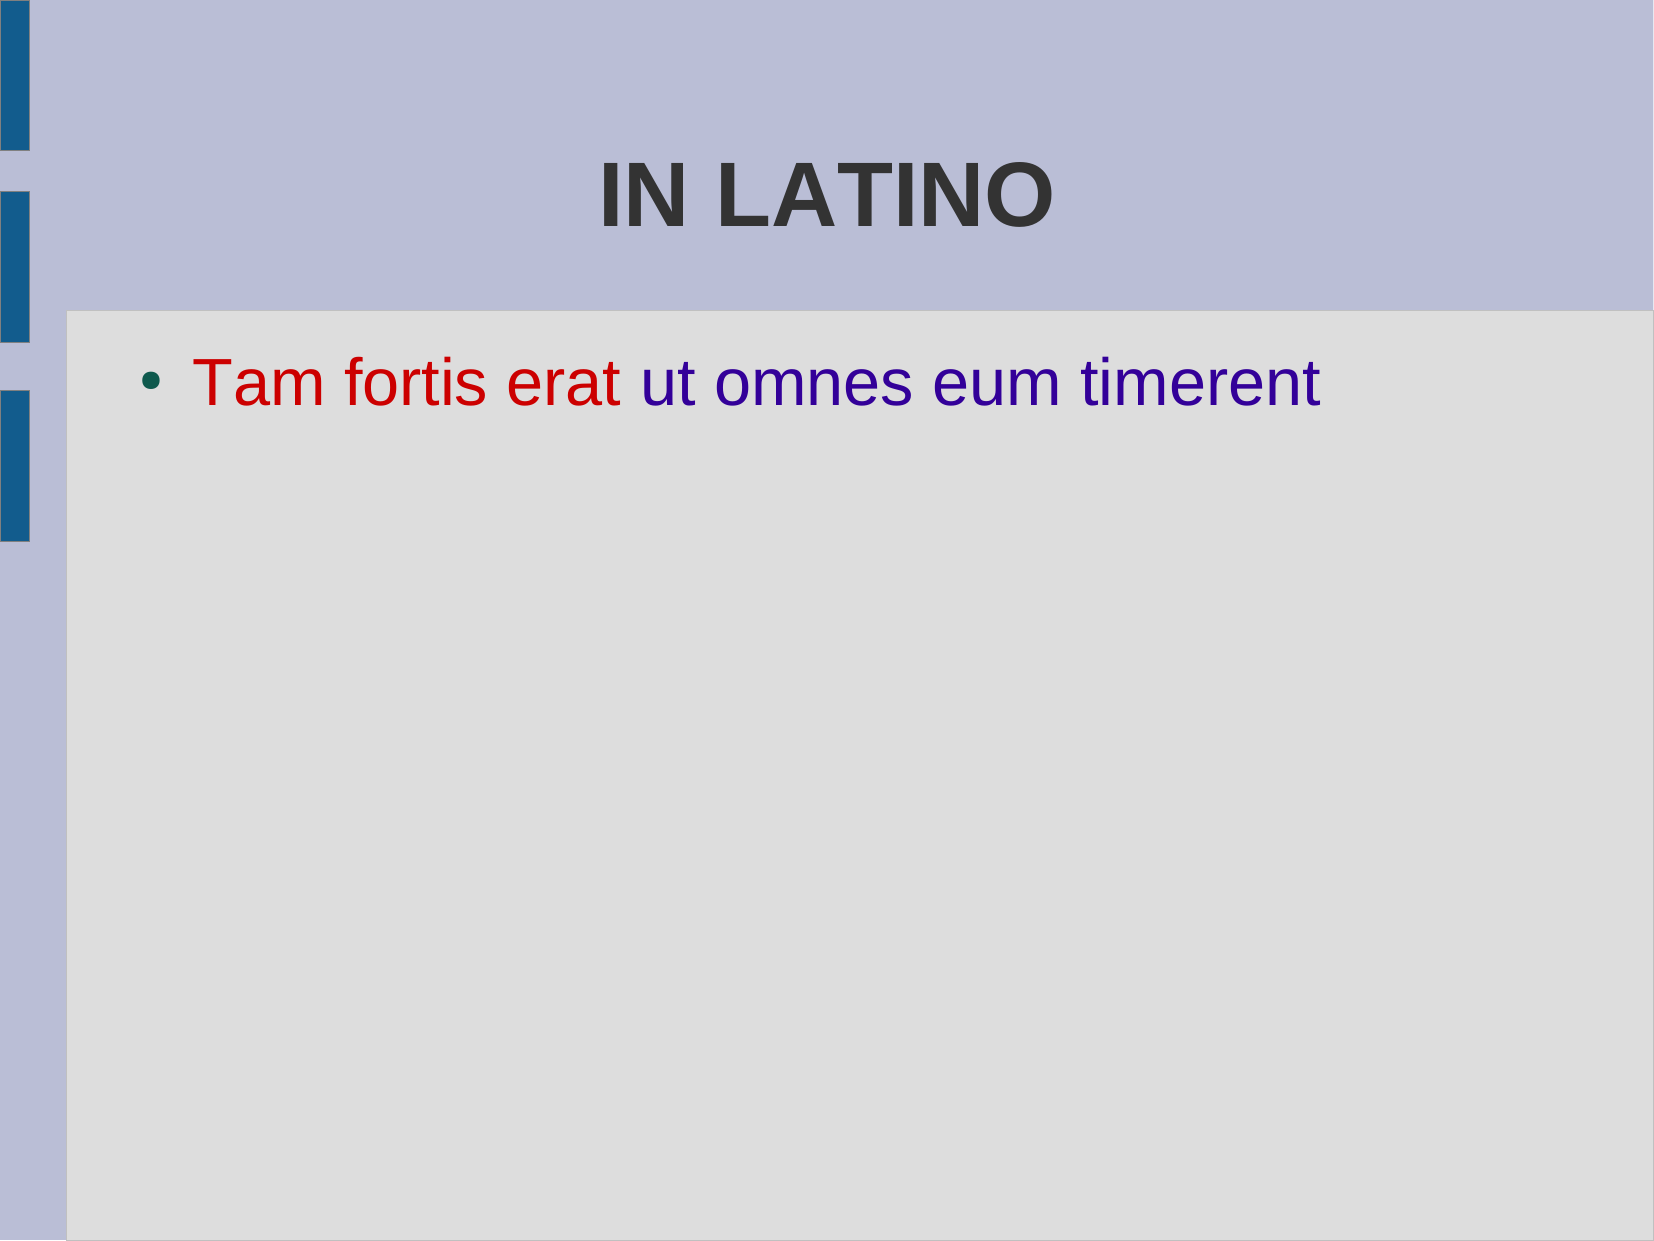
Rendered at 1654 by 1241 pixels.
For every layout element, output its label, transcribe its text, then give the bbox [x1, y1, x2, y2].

title IN LATINO [121, 91, 1534, 299]
list Tam fortis erat ut omnes eum timerent [121, 344, 1534, 1127]
